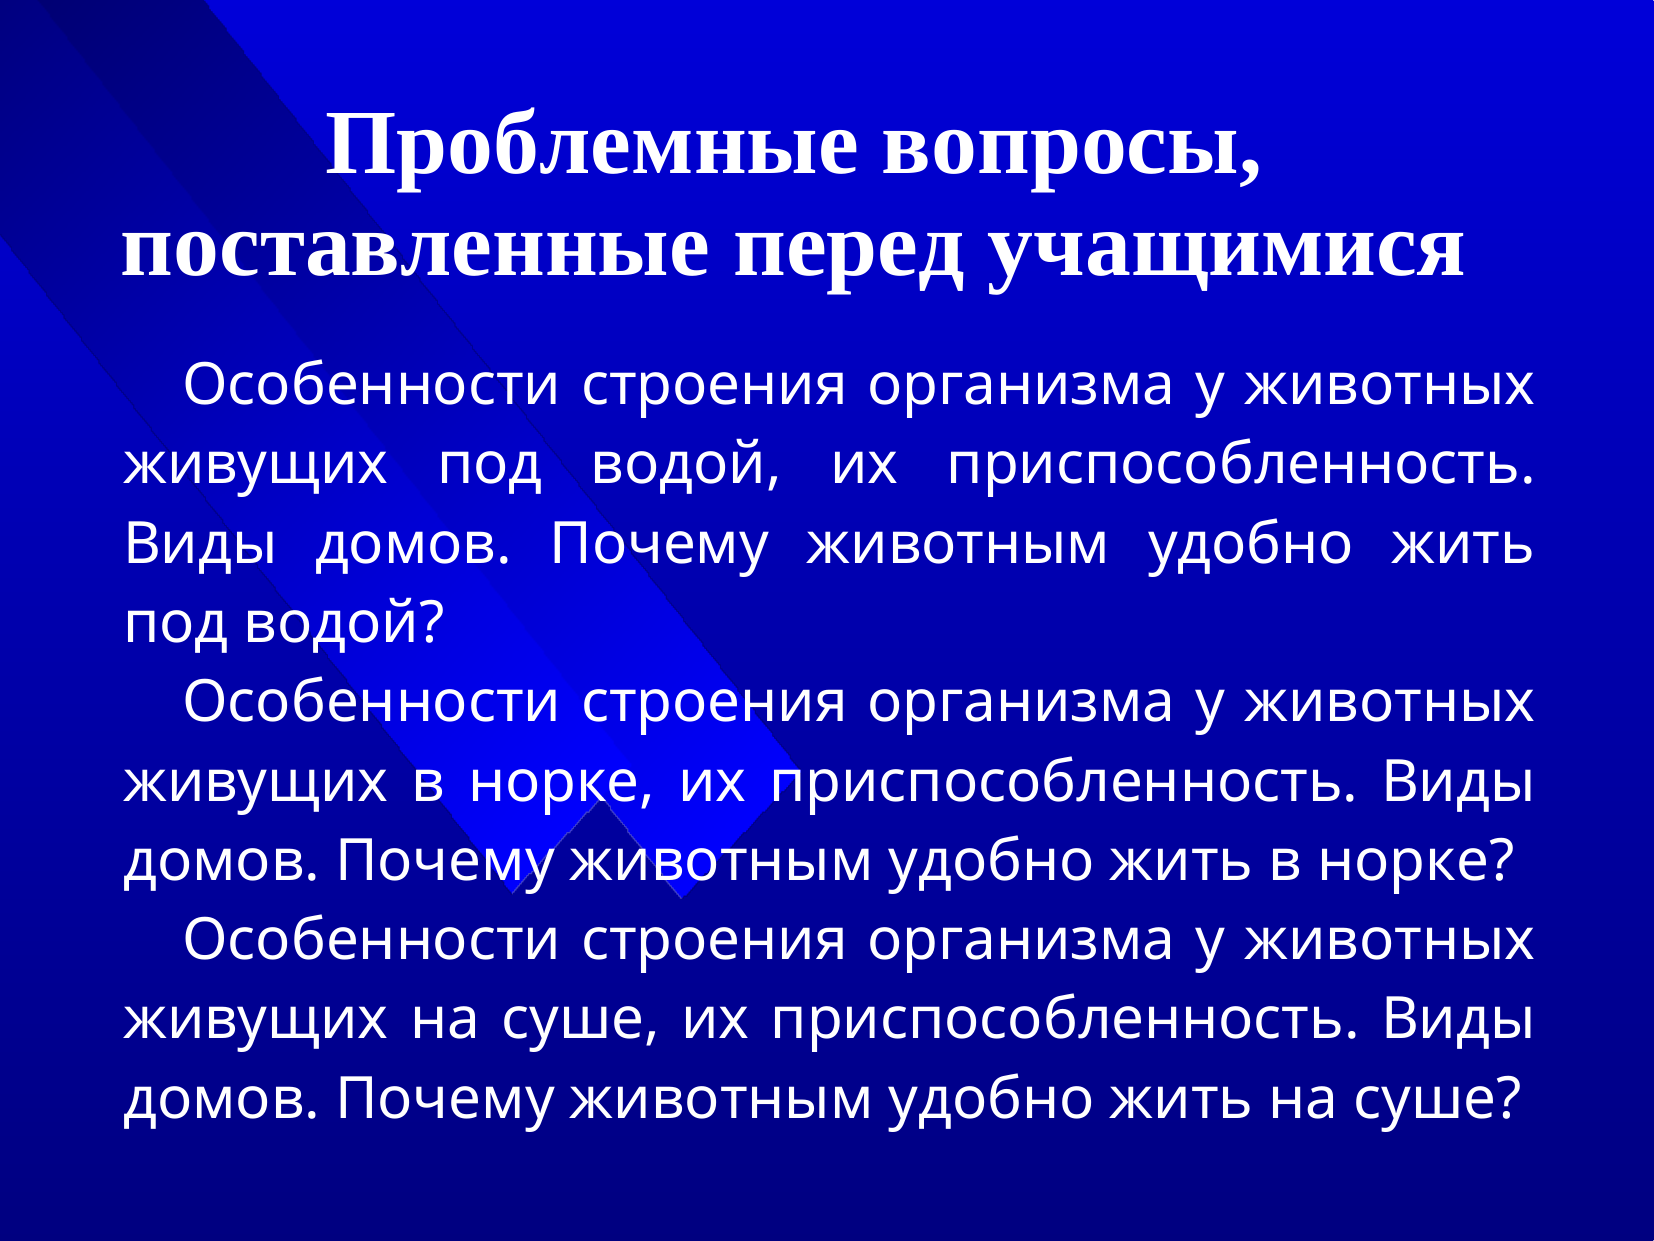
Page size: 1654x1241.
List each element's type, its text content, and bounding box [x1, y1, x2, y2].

title Проблемные вопросы, поставленные перед учащимися [88, 92, 1501, 296]
subtitle Особенности строения организма у животных живущих под водой, их приспособленность. Виды домов. Почему животным удобно жить под водой? Особенности строения организма у животных живущих в норке, их приспособленность. Виды домов. Почему животным удобно жить в норке? Особенности строения организма у животных живущих на суше, их приспособленность. Виды домов. Почему животным удобно жить на суше? [123, 355, 1536, 1123]
